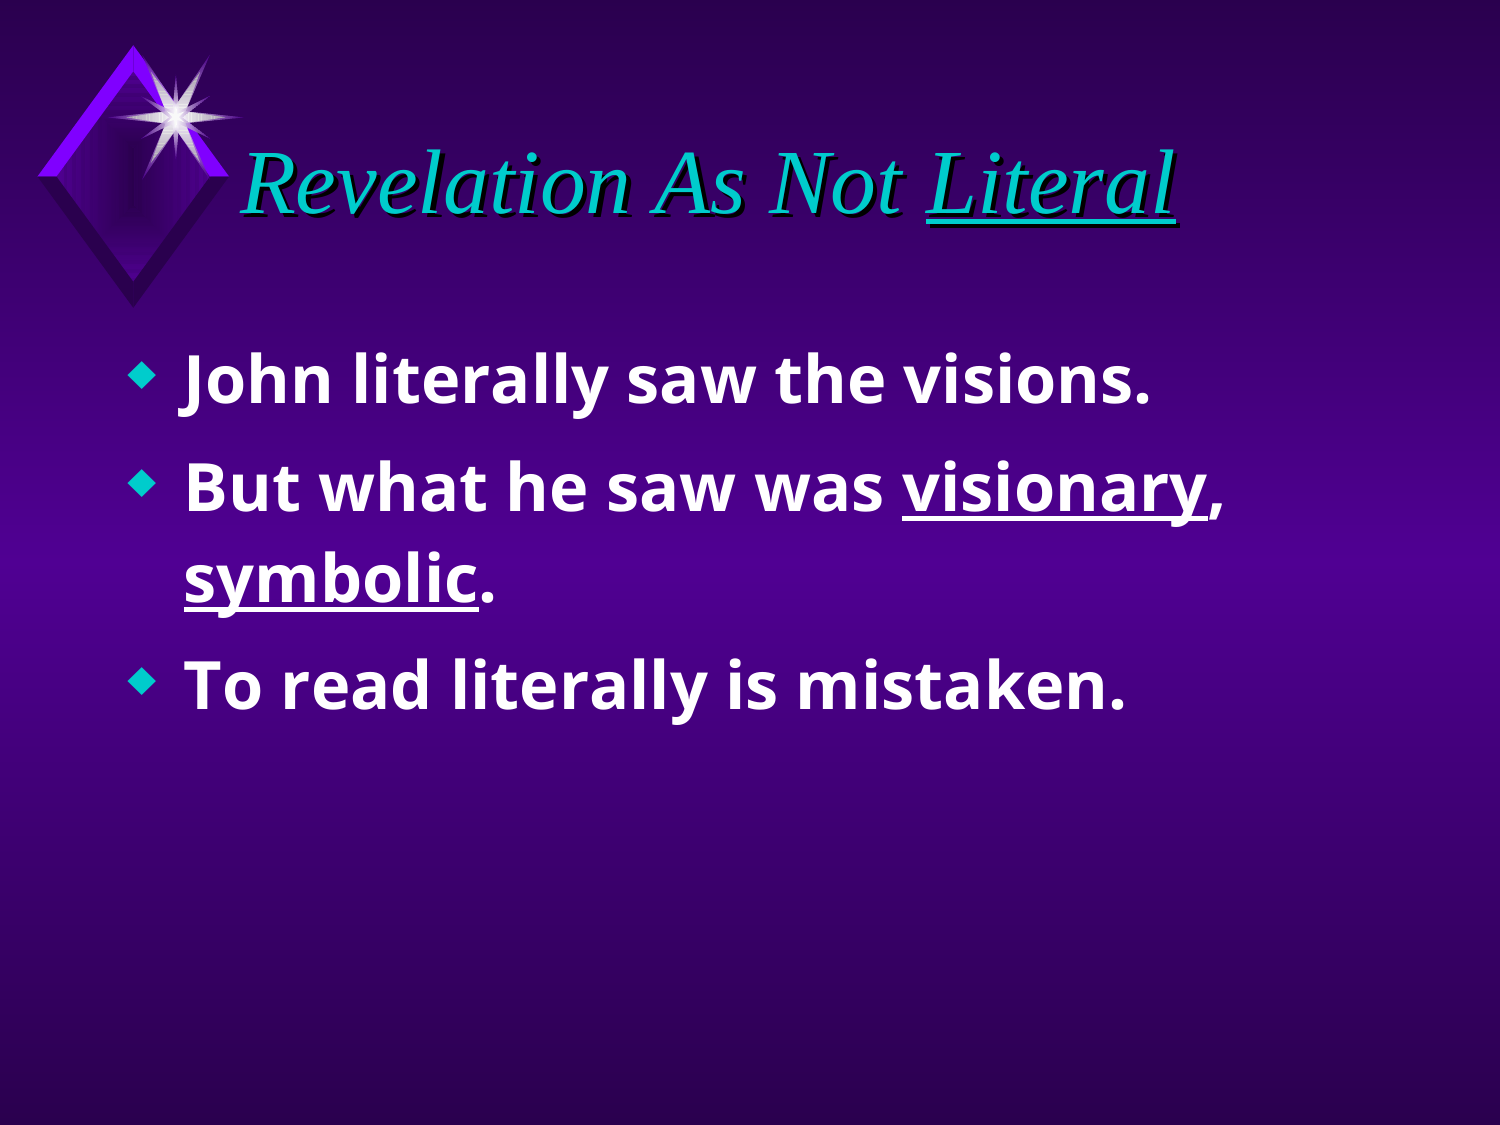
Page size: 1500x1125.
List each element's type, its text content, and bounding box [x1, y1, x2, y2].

list John literally saw the visions. But what he saw was visionary, symbolic. To read literally is mistaken. [112, 324, 1388, 1001]
title Revelation As Not Literal [224, 78, 1388, 288]
